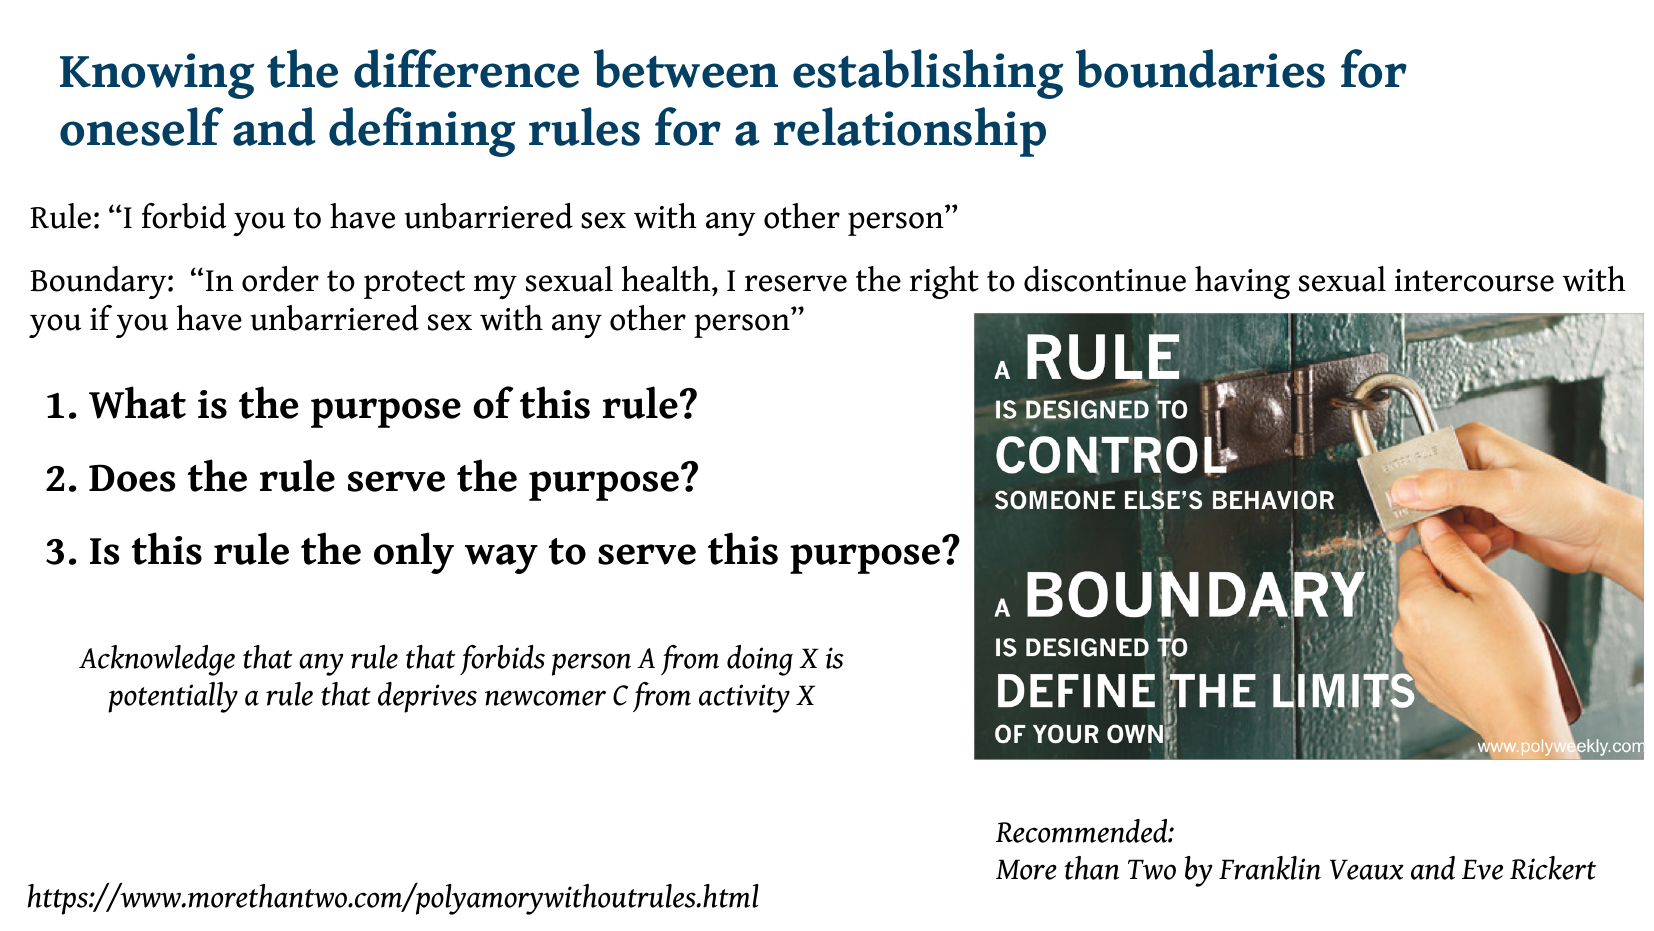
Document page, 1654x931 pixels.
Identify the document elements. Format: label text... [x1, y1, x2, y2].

text_box https://www.morethantwo.com/polyamorywithoutrules.html [11, 873, 1006, 931]
picture [965, 302, 1654, 767]
text_box Acknowledge that any rule that forbids person A from doing X is potentially a rule that deprives newcomer C from activity X [10, 592, 916, 794]
text_box Rule: “I forbid you to have unbarriered sex with any other person” Boundary: “In order to protect my sexual health, I reserve the right to discontinue having sexual intercourse with you if you have unbarriered sex with any other person” [15, 192, 1654, 397]
text_box Knowing the difference between establishing boundaries for oneself and defining rules for a relationship [45, 36, 1516, 192]
text_box 1. What is the purpose of this rule? 2. Does the rule serve the purpose? 3. Is this rule the only way to serve this purpose? [30, 375, 965, 585]
text_box Recommended: More than Two by Franklin Veaux and Eve Rickert [981, 807, 1654, 931]
